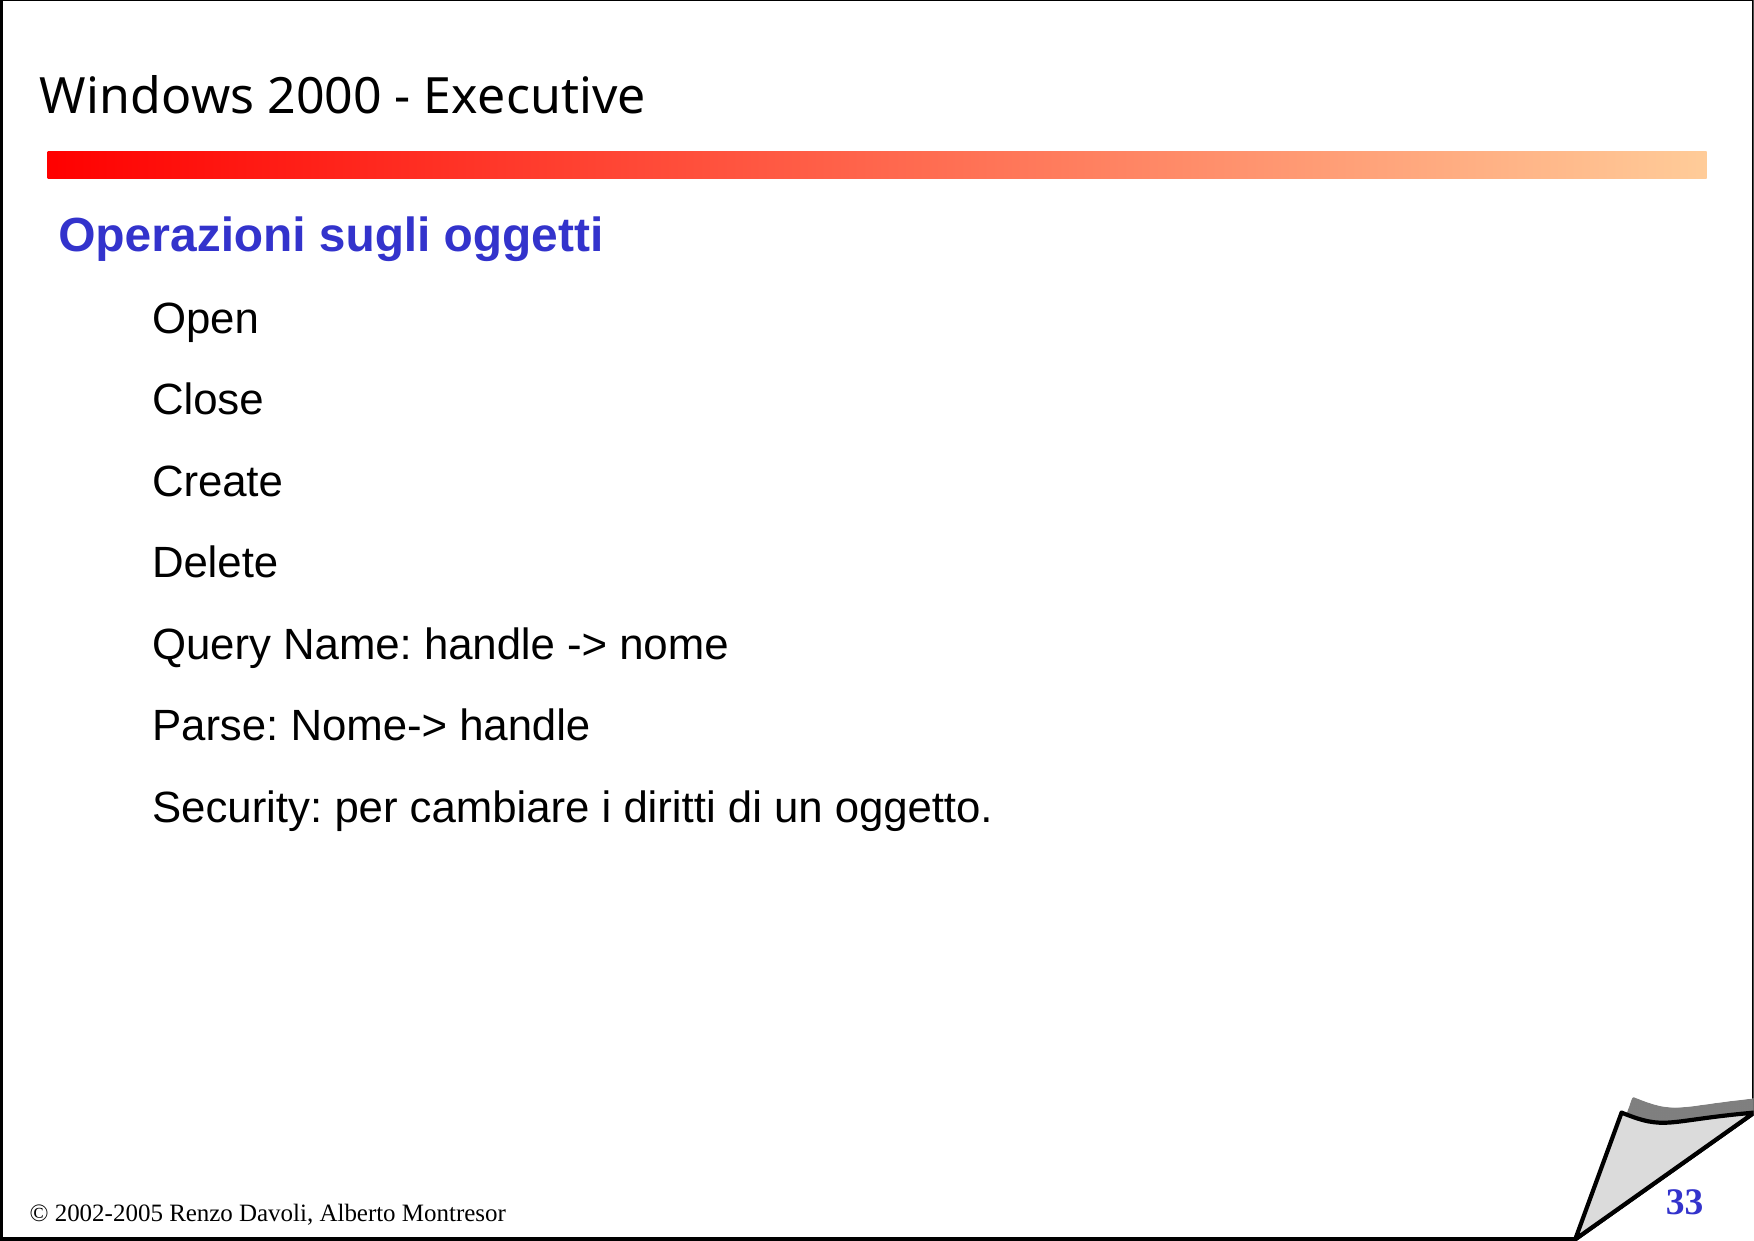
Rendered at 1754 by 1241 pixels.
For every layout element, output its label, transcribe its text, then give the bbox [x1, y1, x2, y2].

list Operazioni sugli oggetti Open Close Create Delete Query Name: handle -> nome Parse: Nome-> handle Security: per cambiare i diritti di un oggetto. [58, 206, 1695, 896]
title Windows 2000 - Executive [40, 49, 1713, 144]
